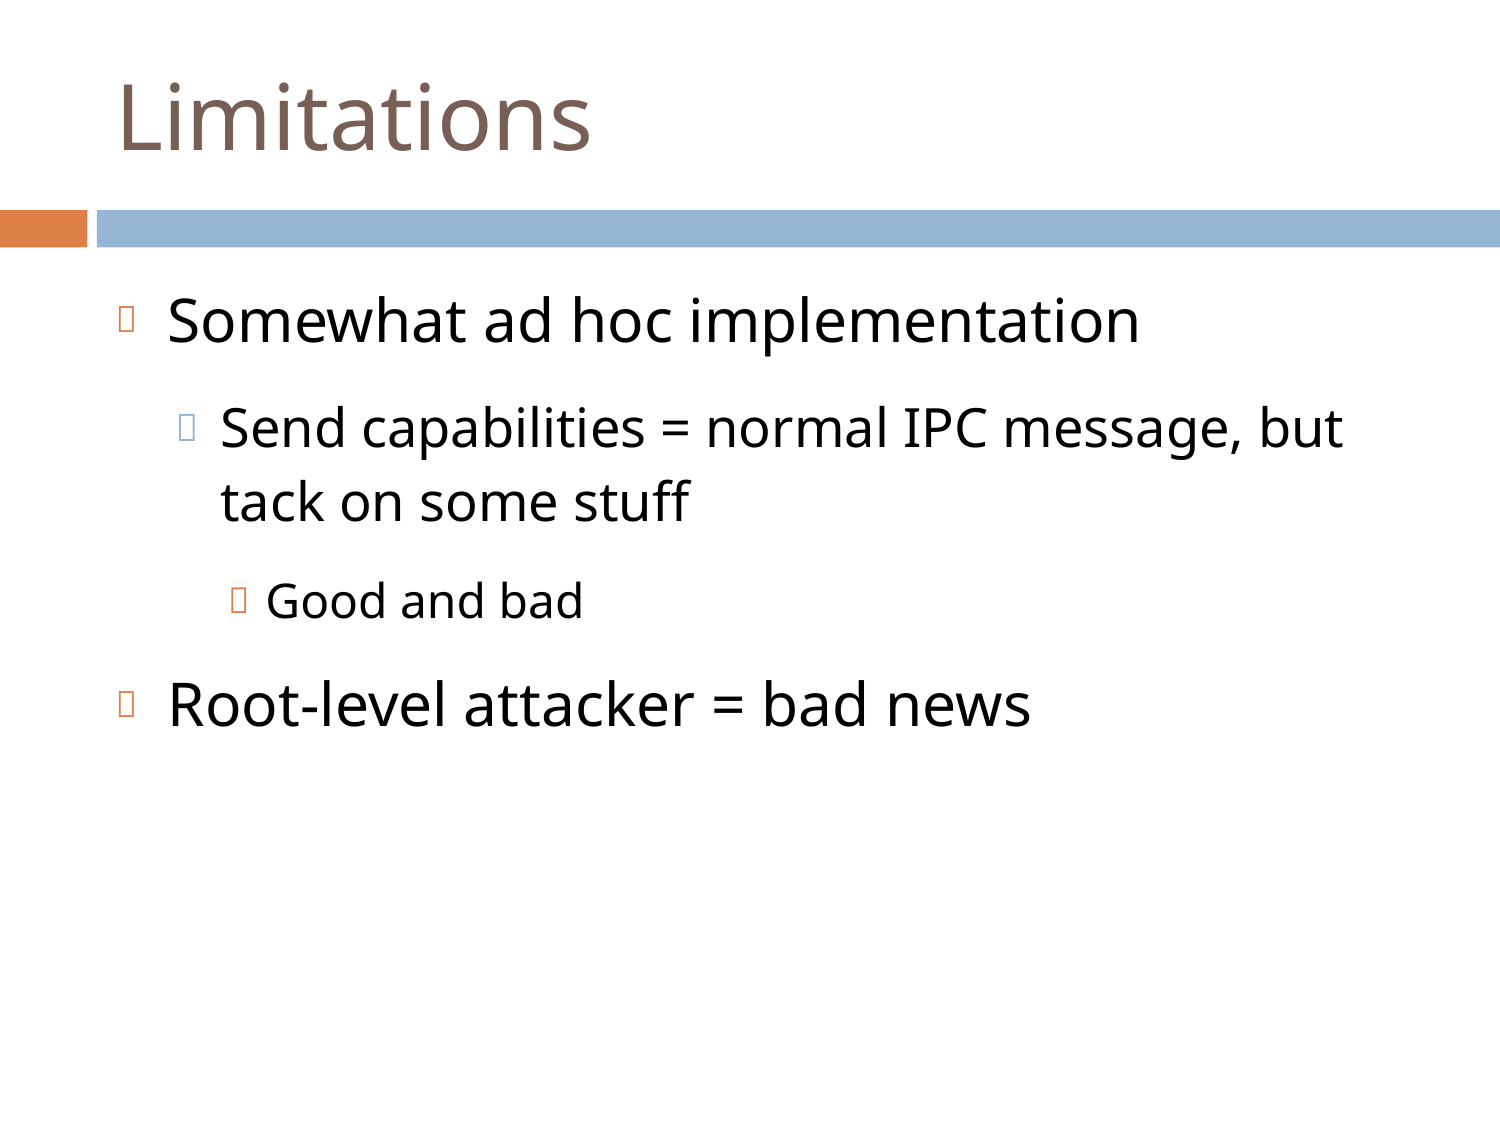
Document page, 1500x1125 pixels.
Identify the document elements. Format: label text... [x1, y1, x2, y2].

list Somewhat ad hoc implementation Send capabilities = normal IPC message, but tack on some stuff Good and bad Root-level attacker = bad news [100, 262, 1438, 1000]
title Limitations [100, 37, 1438, 200]
